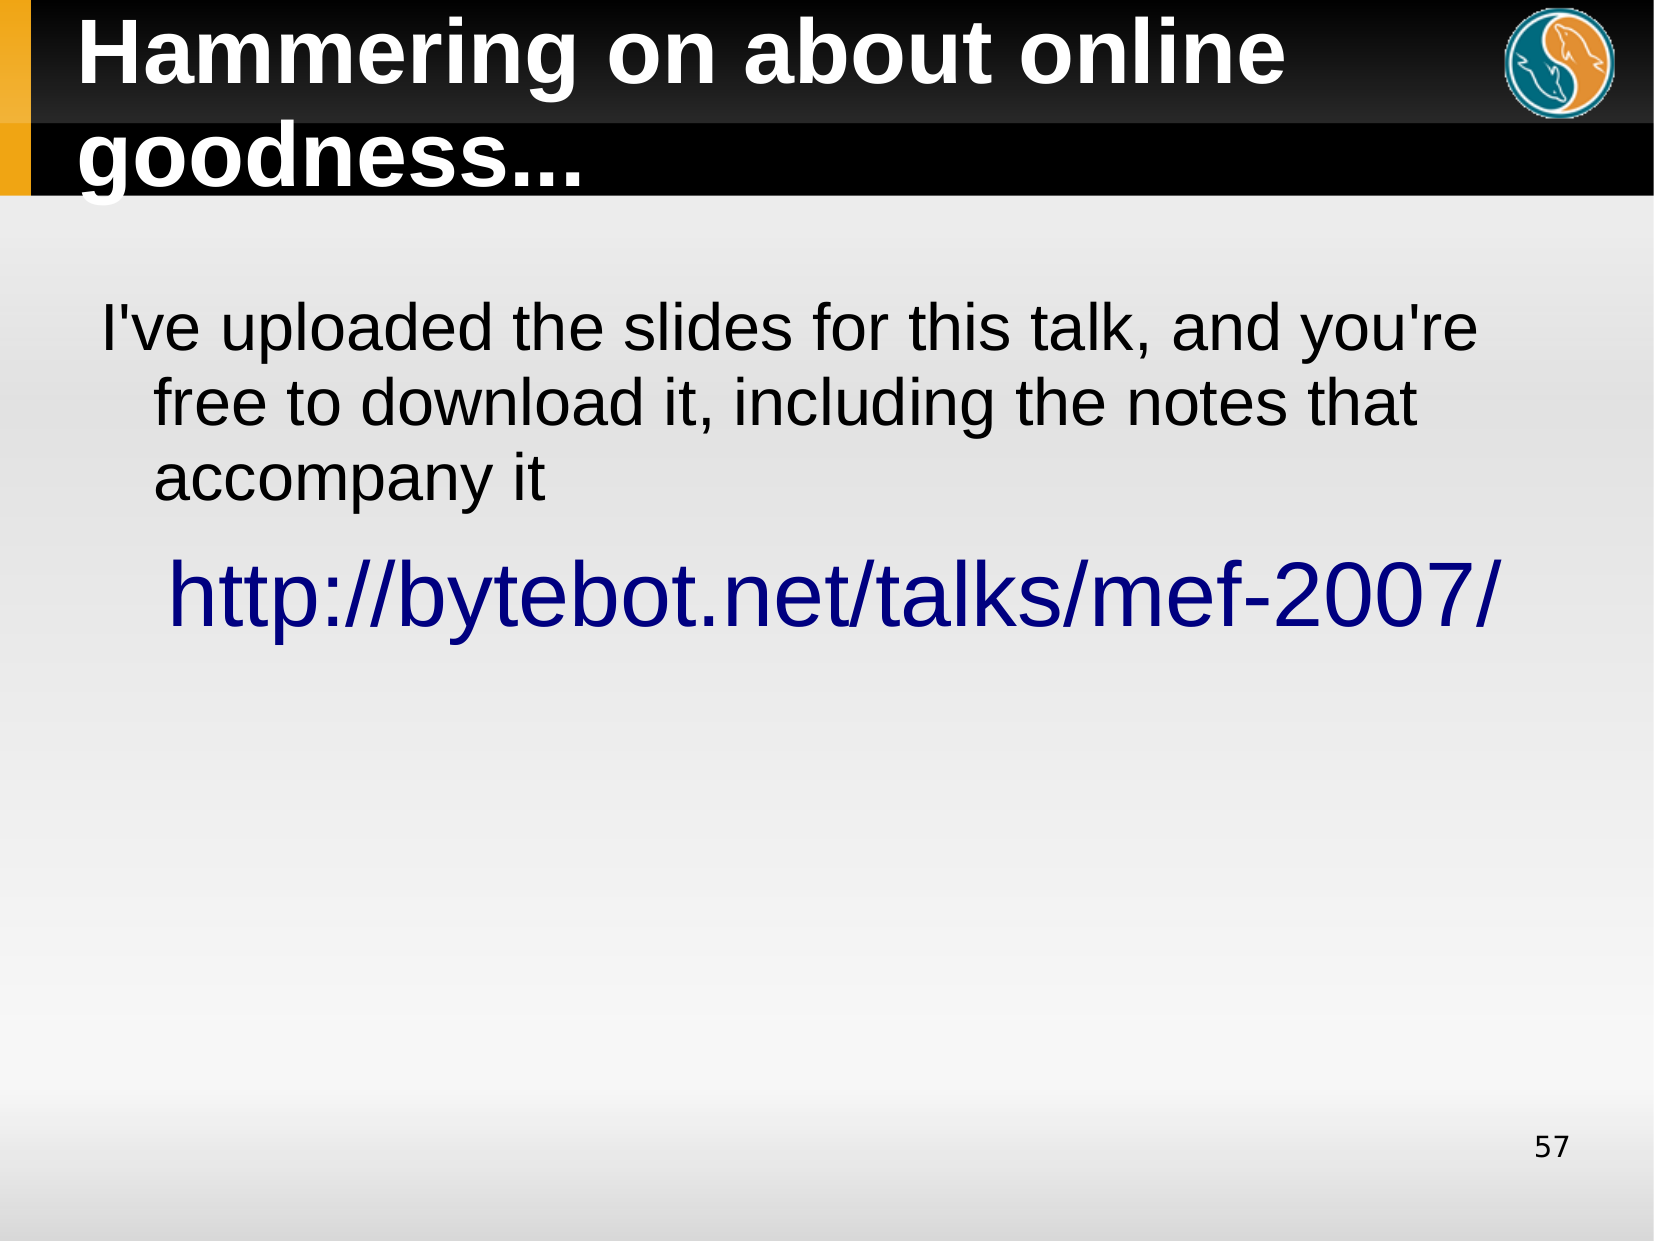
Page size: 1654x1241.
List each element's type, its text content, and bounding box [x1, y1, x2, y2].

list I've uploaded the slides for this talk, and you're free to download it, including the notes that accompany it http://bytebot.net/talks/mef-2007/ [82, 290, 1571, 1094]
title Hammering on about online goodness... [76, 1, 1565, 207]
picture [0, 0, 1654, 1241]
